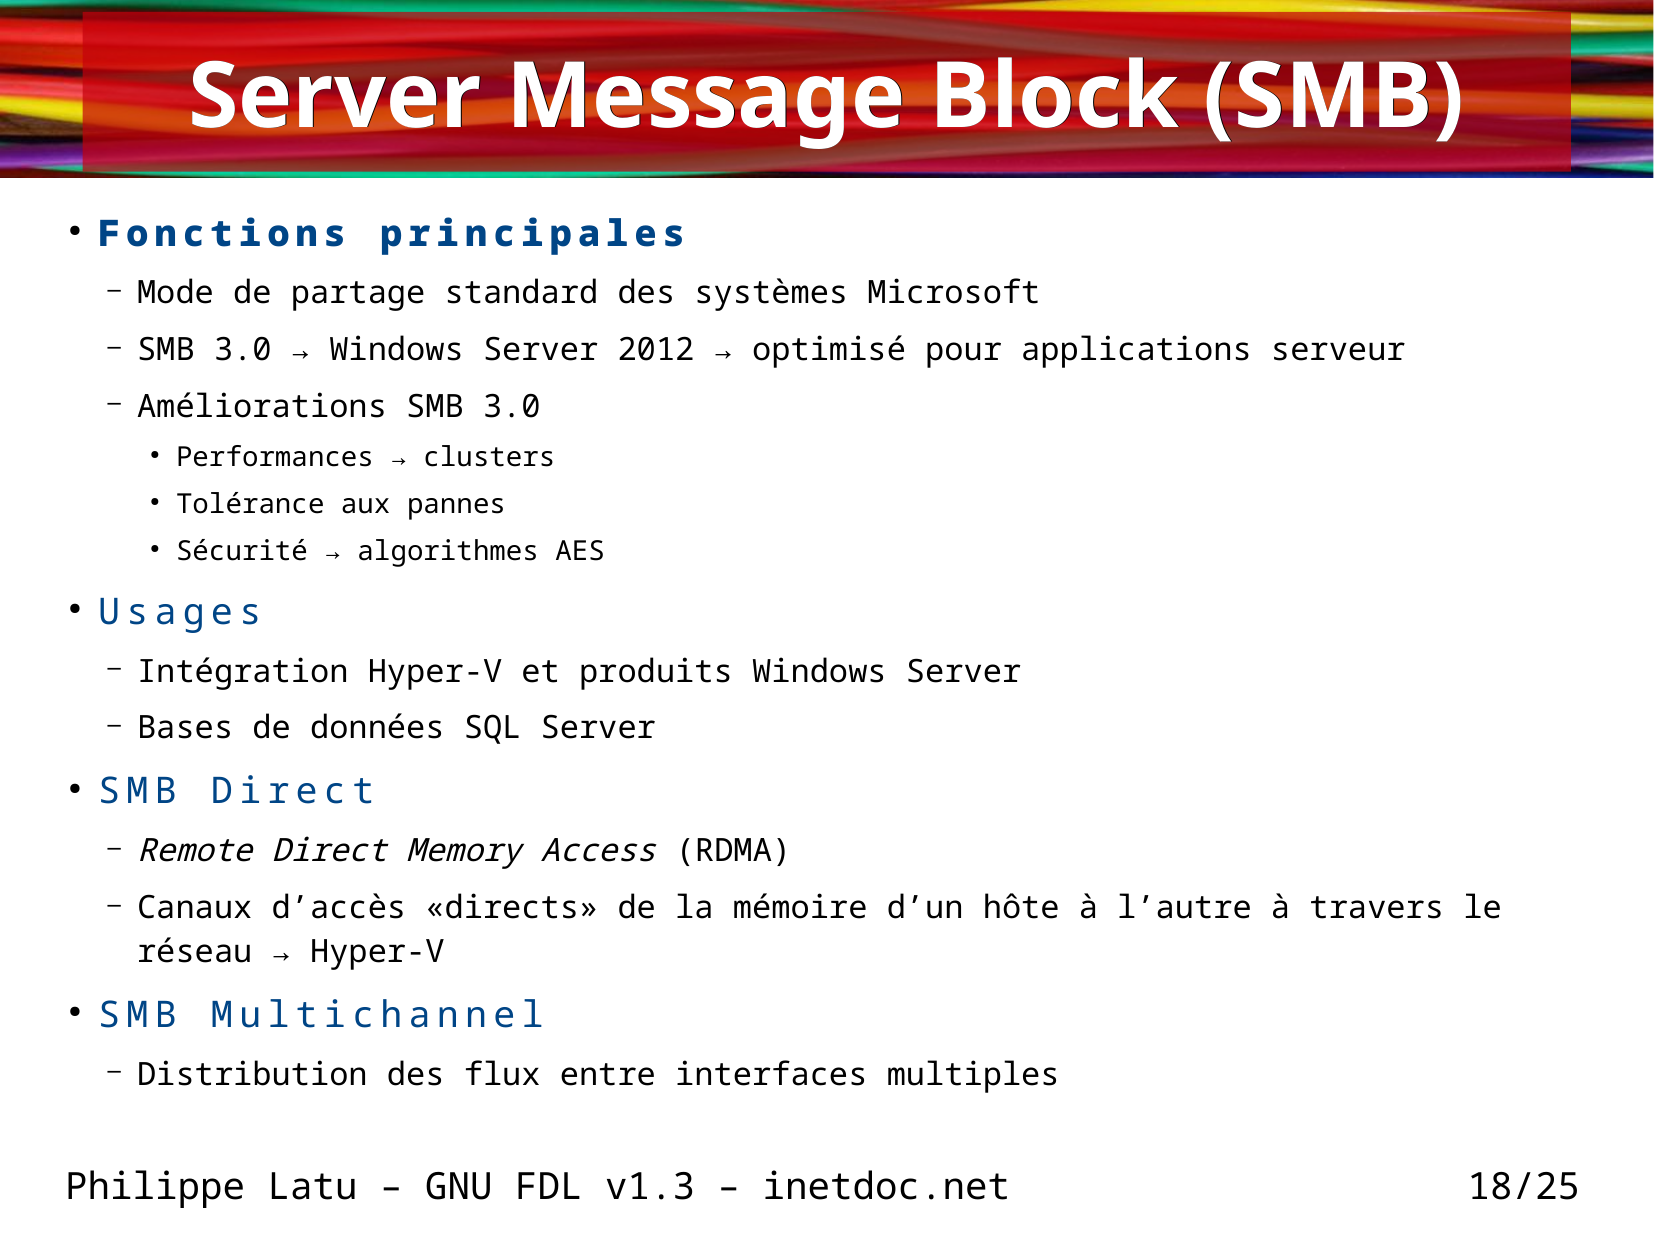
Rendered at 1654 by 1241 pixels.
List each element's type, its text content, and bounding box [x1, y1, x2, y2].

picture [0, 0, 1654, 178]
list Fonctions principales Mode de partage standard des systèmes Microsoft SMB 3.0 → Windows Server 2012 → optimisé pour applications serveur Améliorations SMB 3.0 Performances → clusters Tolérance aux pannes Sécurité → algorithmes AES Usages Intégration Hyper-V et produits Windows Server Bases de données SQL Server SMB Direct Remote Direct Memory Access (RDMA) Canaux d’accès «directs» de la mémoire d’un hôte à l’autre à travers le réseau → Hyper-V SMB Multichannel Distribution des flux entre interfaces multiples [59, 206, 1571, 1098]
text_box Philippe Latu – GNU FDL v1.3 – inetdoc.net <numéro>/25 [59, 1133, 1595, 1237]
title Server Message Block (SMB) [82, 11, 1571, 172]
